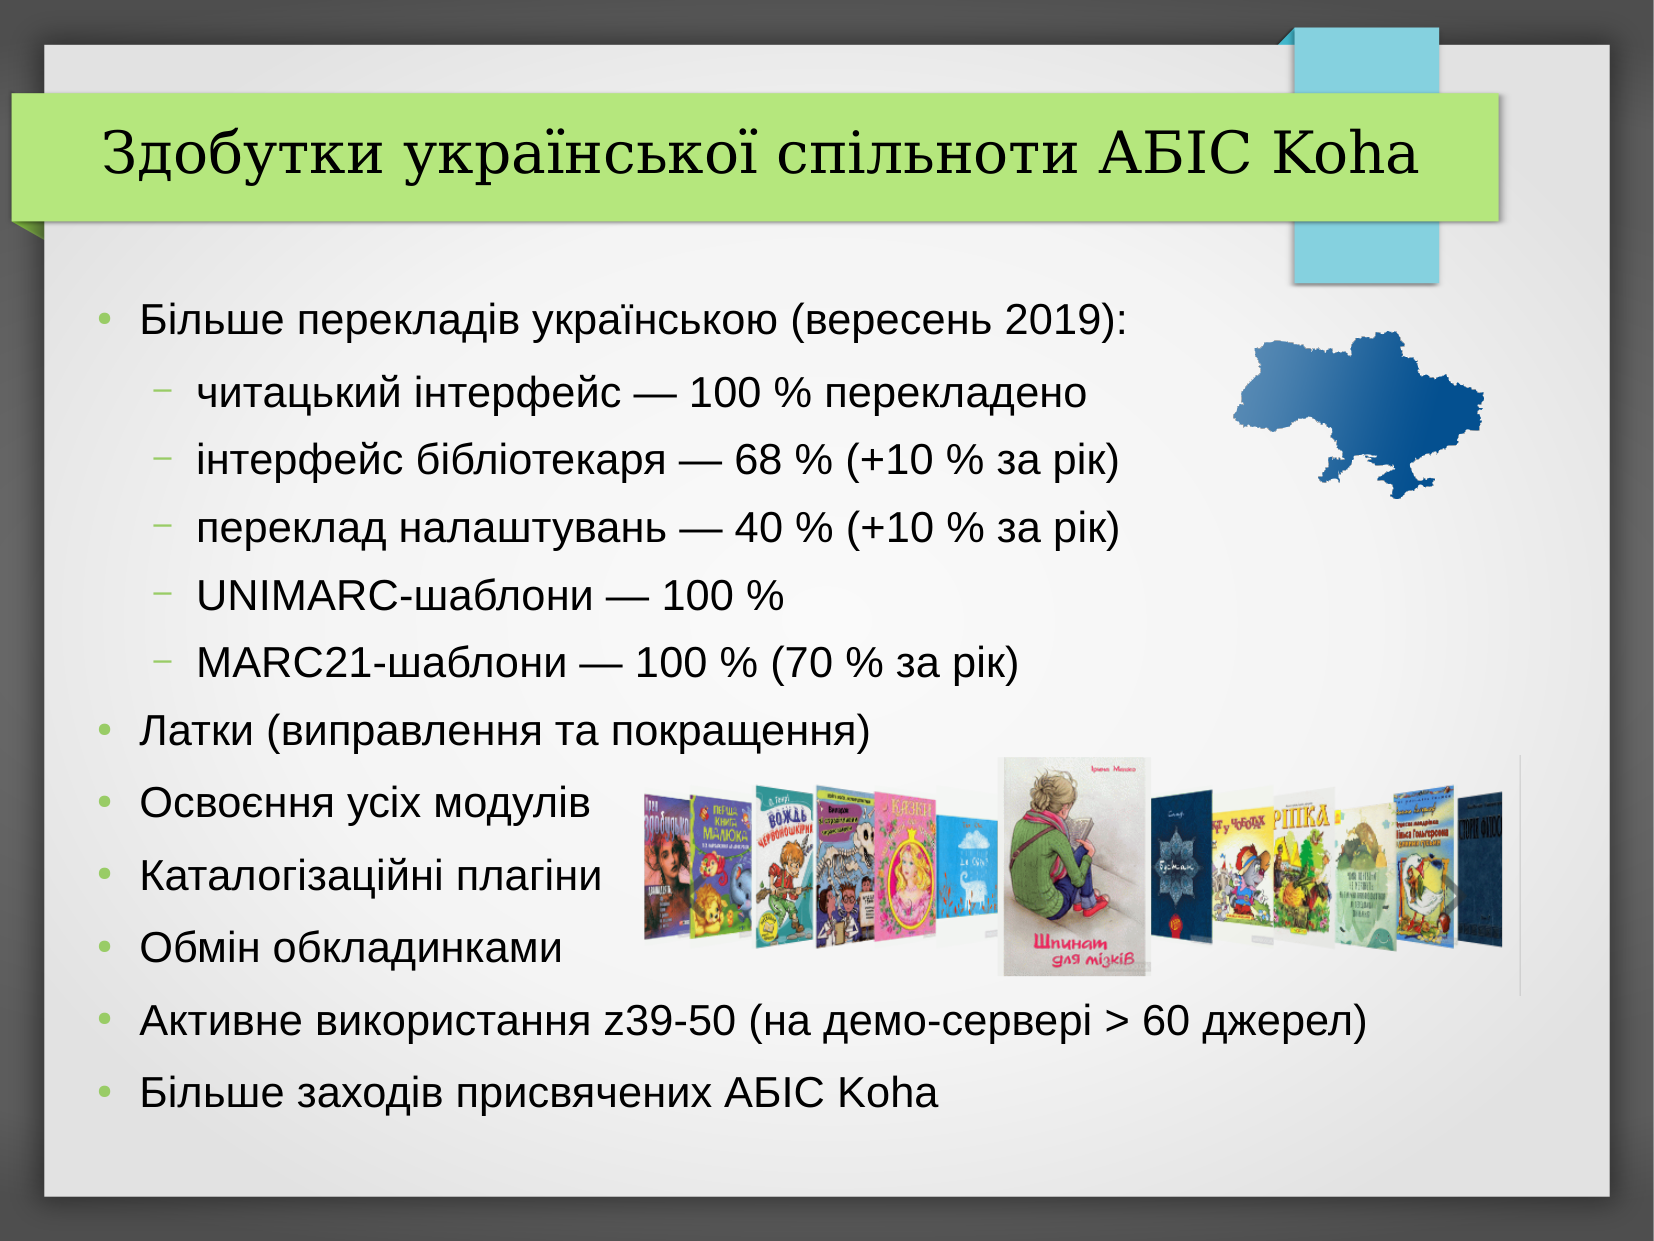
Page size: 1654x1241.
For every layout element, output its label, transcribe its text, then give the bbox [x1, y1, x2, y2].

title Здобутки української спільноти АБІС Koha [82, 85, 1477, 222]
list Більше перекладів українською (вересень 2019): читацький інтерфейс — 100 % перекладено інтерфейс бібліотекаря — 68 % (+10 % за рік) переклад налаштувань — 40 % (+10 % за рік) UNIMARC-шаблони — 100 % MARC21-шаблони — 100 % (70 % за рік) Латки (виправлення та покращення) Освоєння усіх модулів Каталогізаційні плагіни Обмін обкладинками Активне використання z39-50 (на демо-сервері > 60 джерел) Більше заходів присвячених АБІС Koha [82, 295, 1571, 1123]
picture [0, 0, 1654, 1241]
